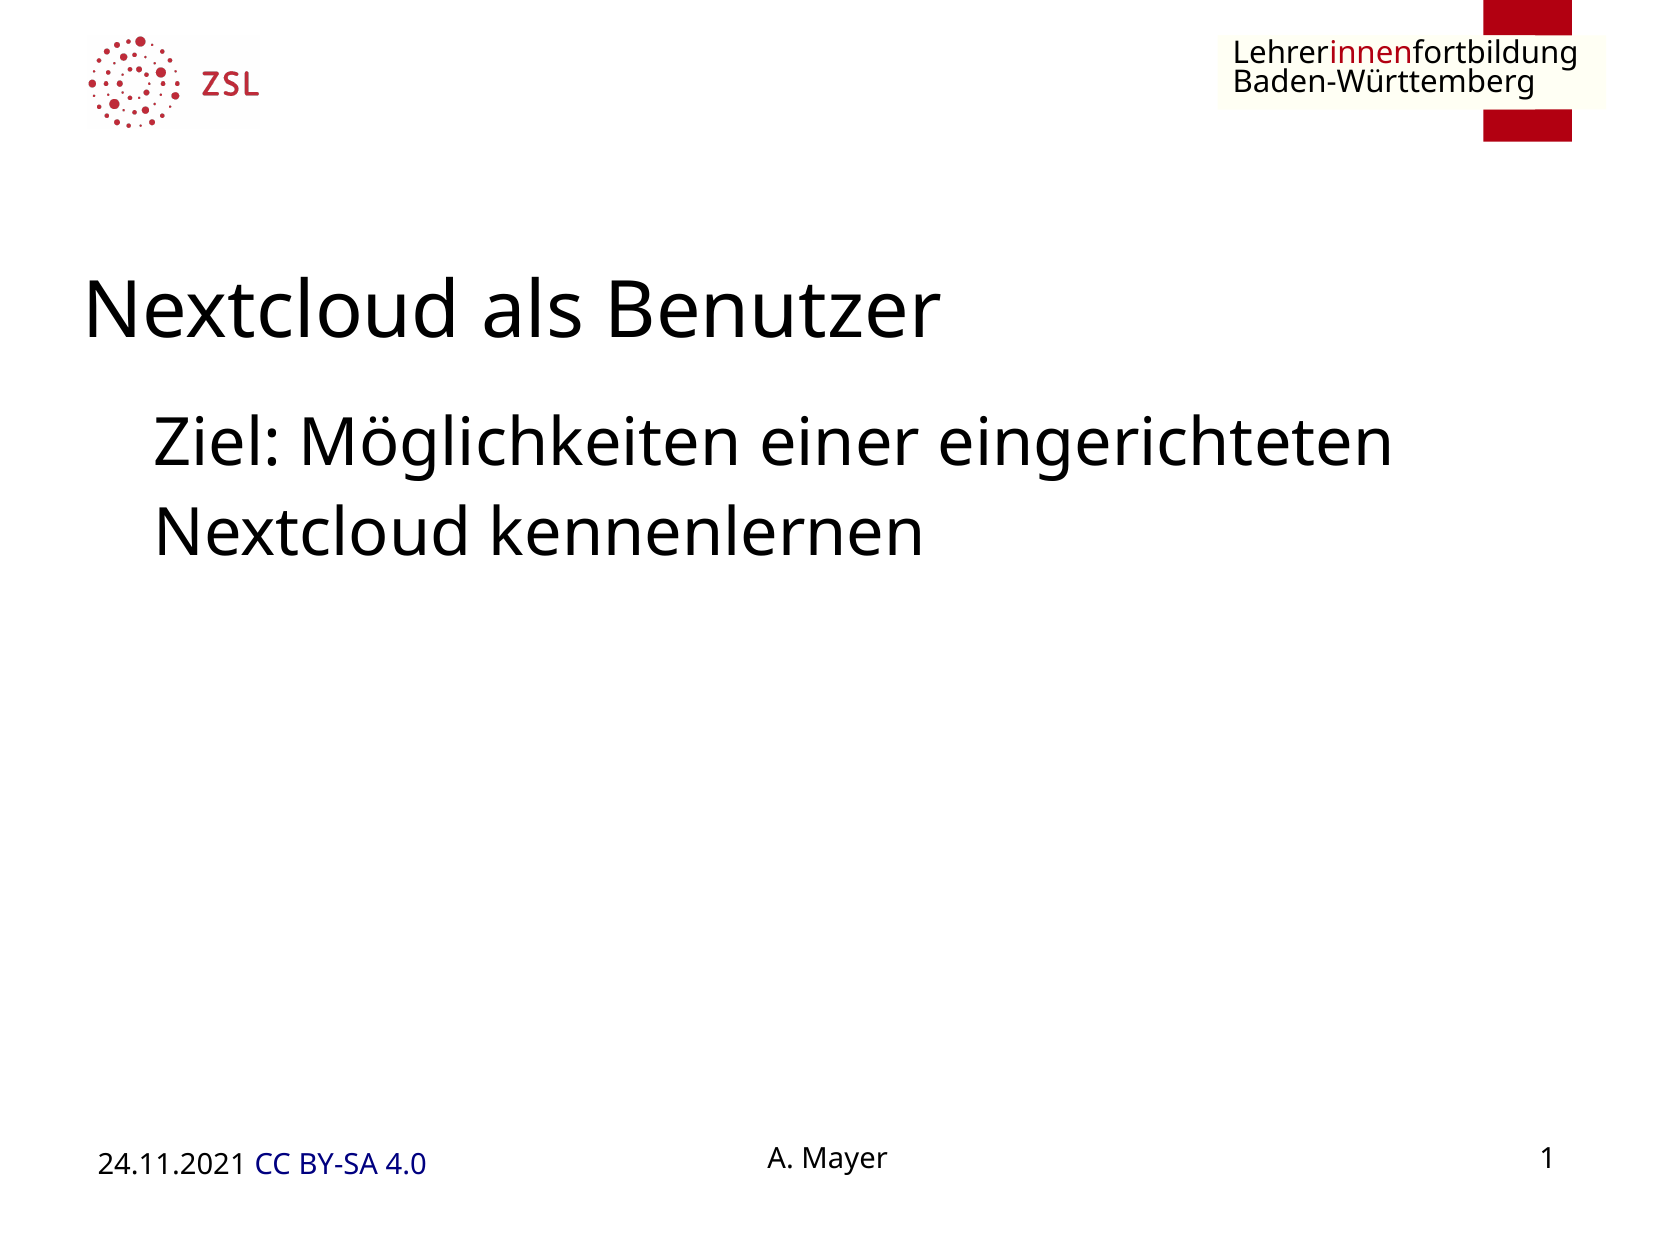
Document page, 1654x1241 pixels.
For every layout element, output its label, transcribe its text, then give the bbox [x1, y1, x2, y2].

title Nextcloud als Benutzer [82, 255, 1571, 359]
list Ziel: Möglichkeiten einer eingerichteten Nextcloud kennenlernen [82, 393, 1571, 1051]
picture [87, 35, 260, 129]
